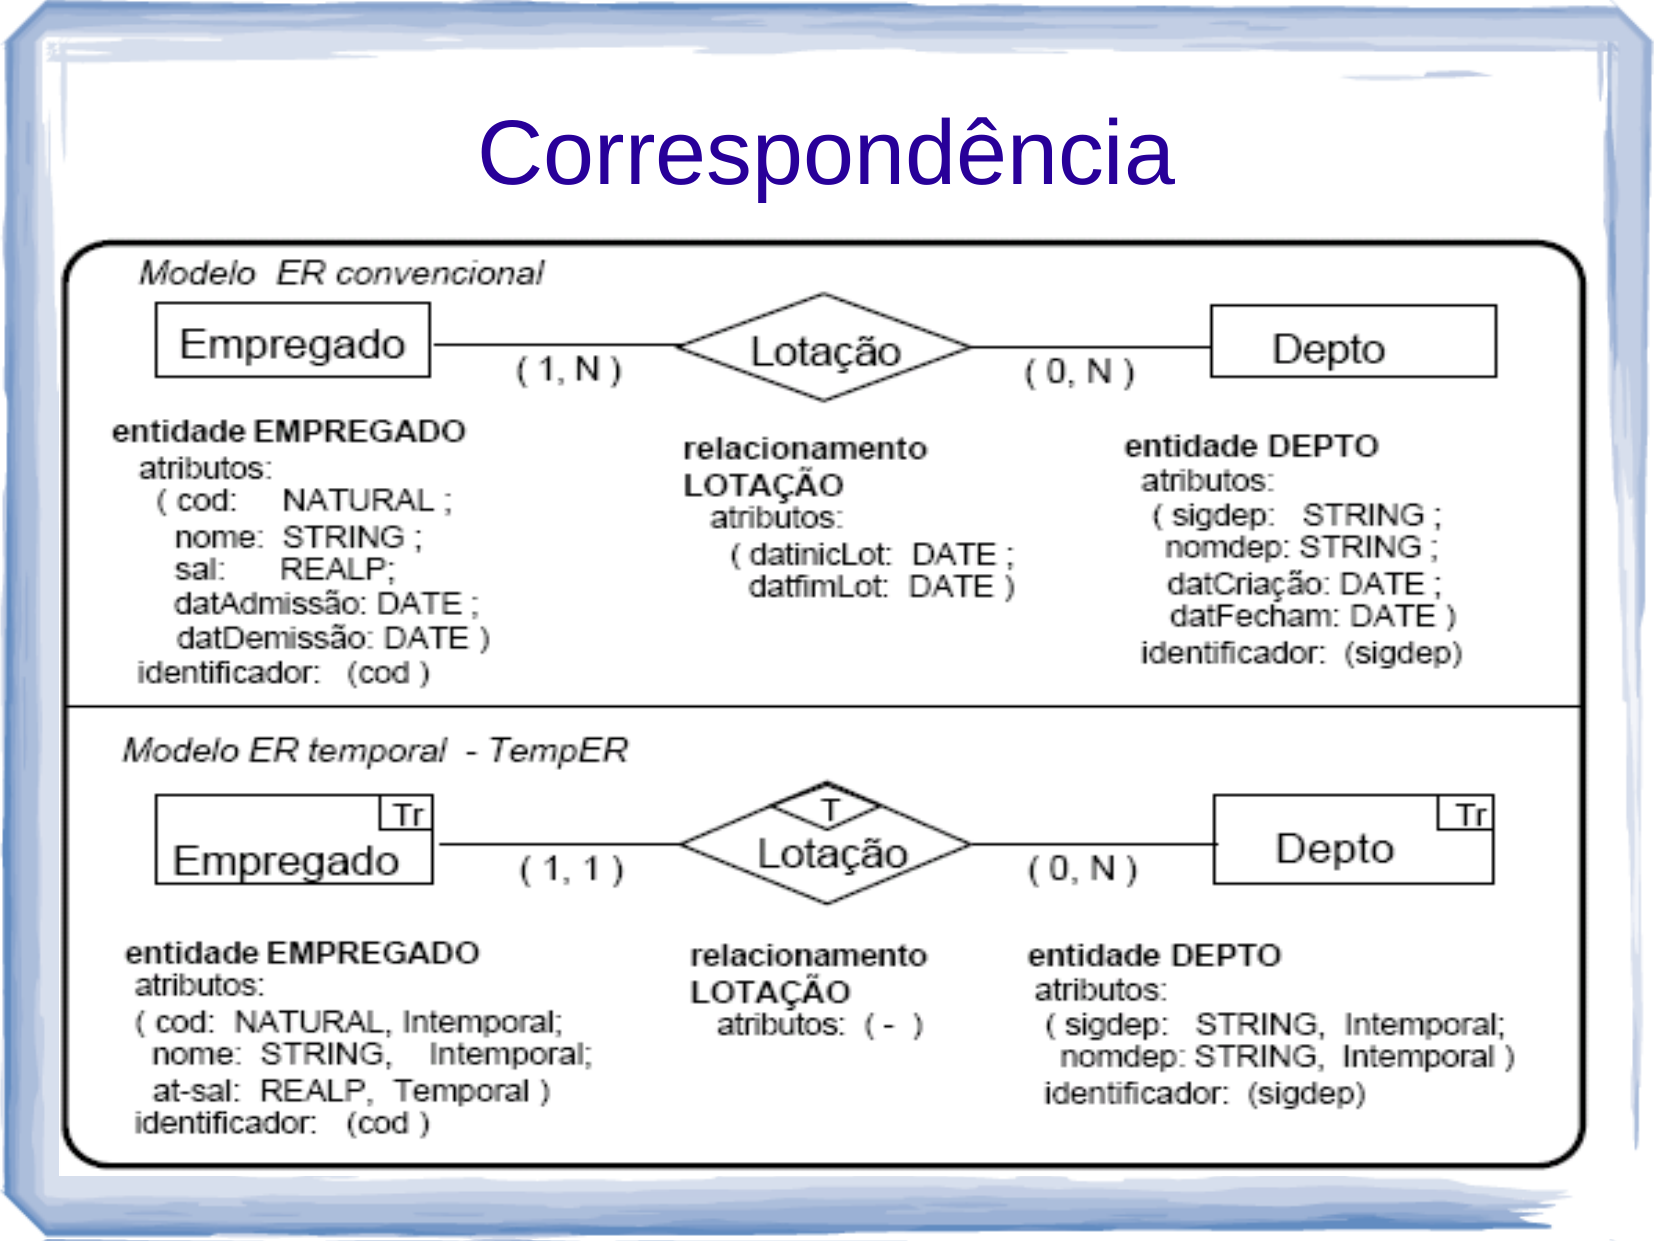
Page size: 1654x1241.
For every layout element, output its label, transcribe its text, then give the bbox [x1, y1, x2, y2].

title Correspondência [82, 49, 1571, 236]
picture [0, 0, 1654, 1241]
